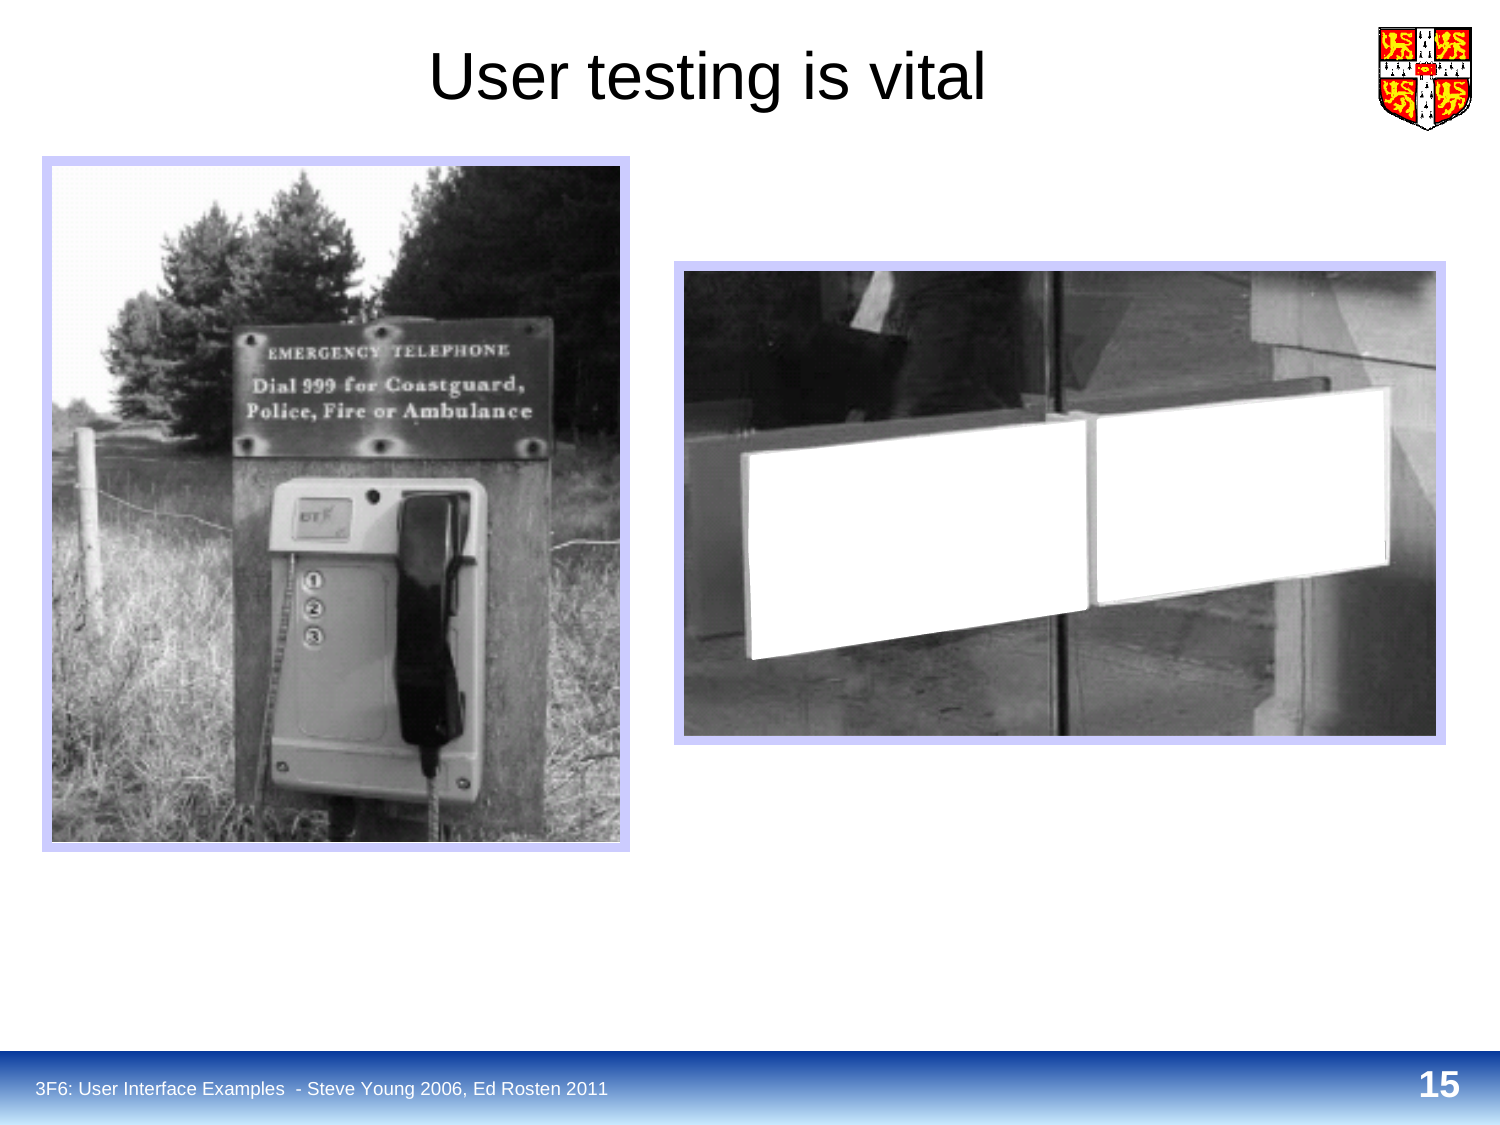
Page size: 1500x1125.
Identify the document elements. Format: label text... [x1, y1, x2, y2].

title User testing is vital [70, 24, 1346, 267]
text_box <number> [1378, 1052, 1475, 1113]
picture [684, 271, 1436, 736]
text_box [1098, 392, 1384, 601]
picture [1374, 24, 1476, 138]
text_box [749, 422, 1086, 659]
picture [52, 166, 620, 842]
